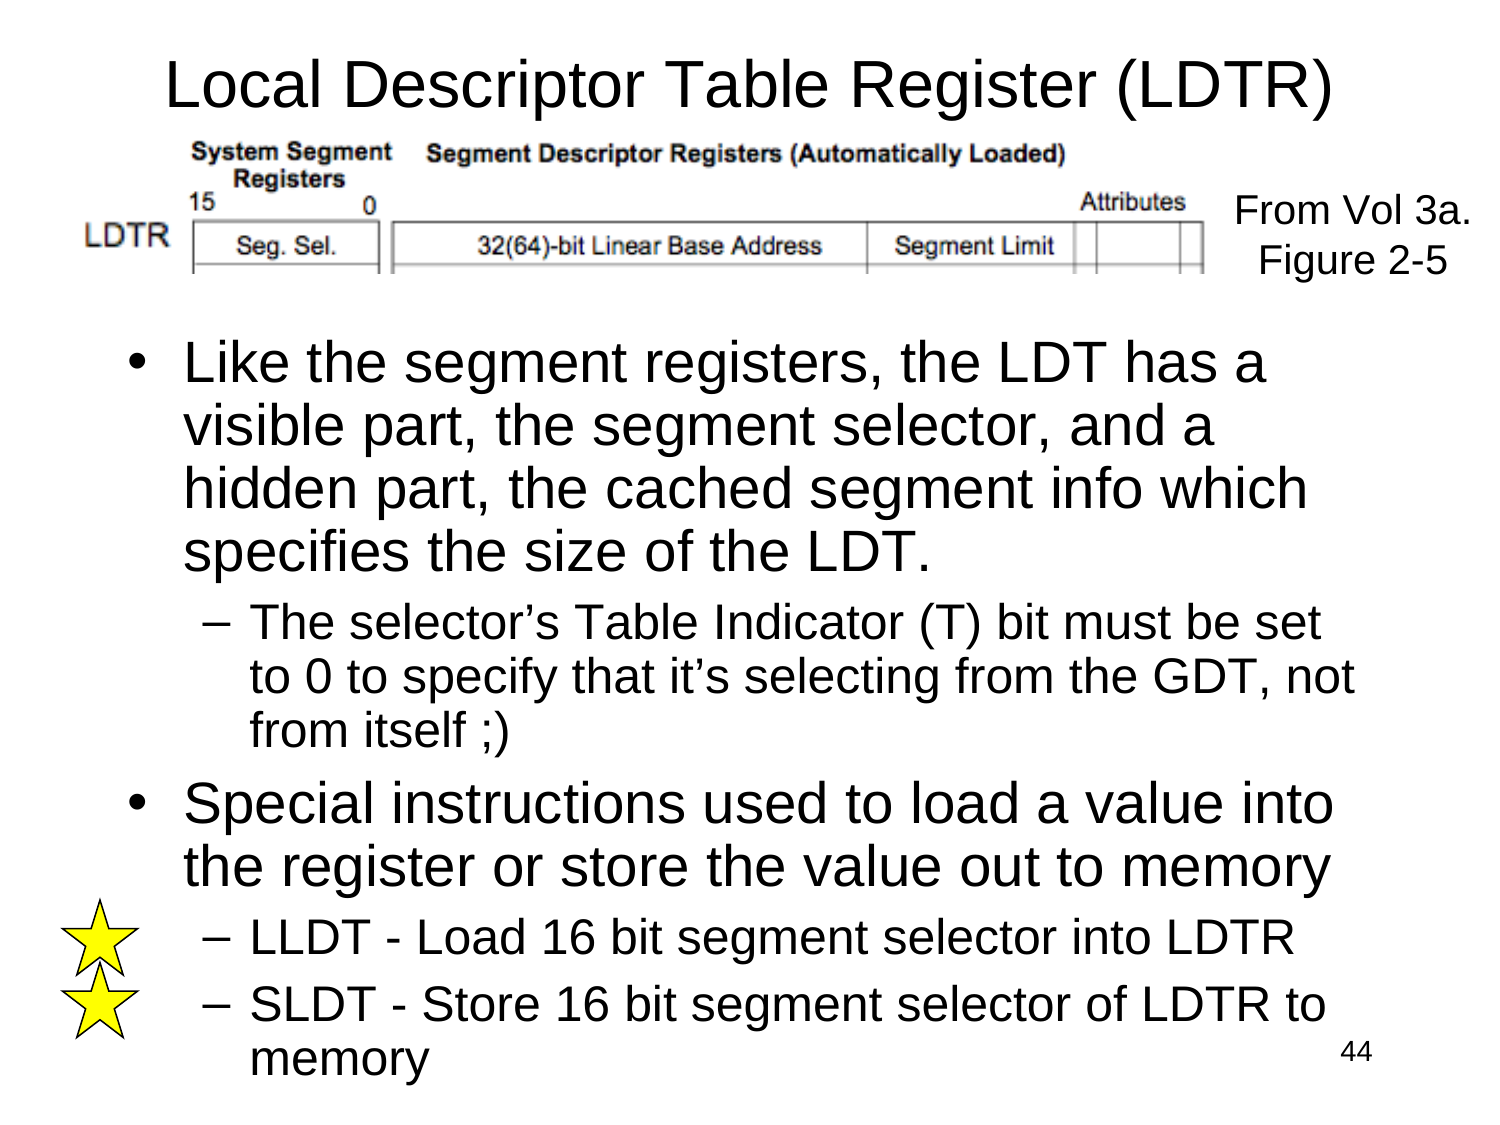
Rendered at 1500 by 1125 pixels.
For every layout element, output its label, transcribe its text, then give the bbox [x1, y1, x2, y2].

list Like the segment registers, the LDT has a visible part, the segment selector, and a hidden part, the cached segment info which specifies the size of the LDT. The selector’s Table Indicator (T) bit must be set to 0 to specify that it’s selecting from the GDT, not from itself ;) Special instructions used to load a value into the register or store the value out to memory LLDT - Load 16 bit segment selector into LDTR SLDT - Store 16 bit segment selector of LDTR to memory [112, 324, 1388, 1125]
text_box [62, 962, 138, 1038]
picture [62, 127, 1213, 276]
title Local Descriptor Table Register (LDTR) [112, 0, 1388, 175]
text_box From Vol 3a. Figure 2-5 [1218, 174, 1488, 291]
text_box [62, 900, 138, 976]
